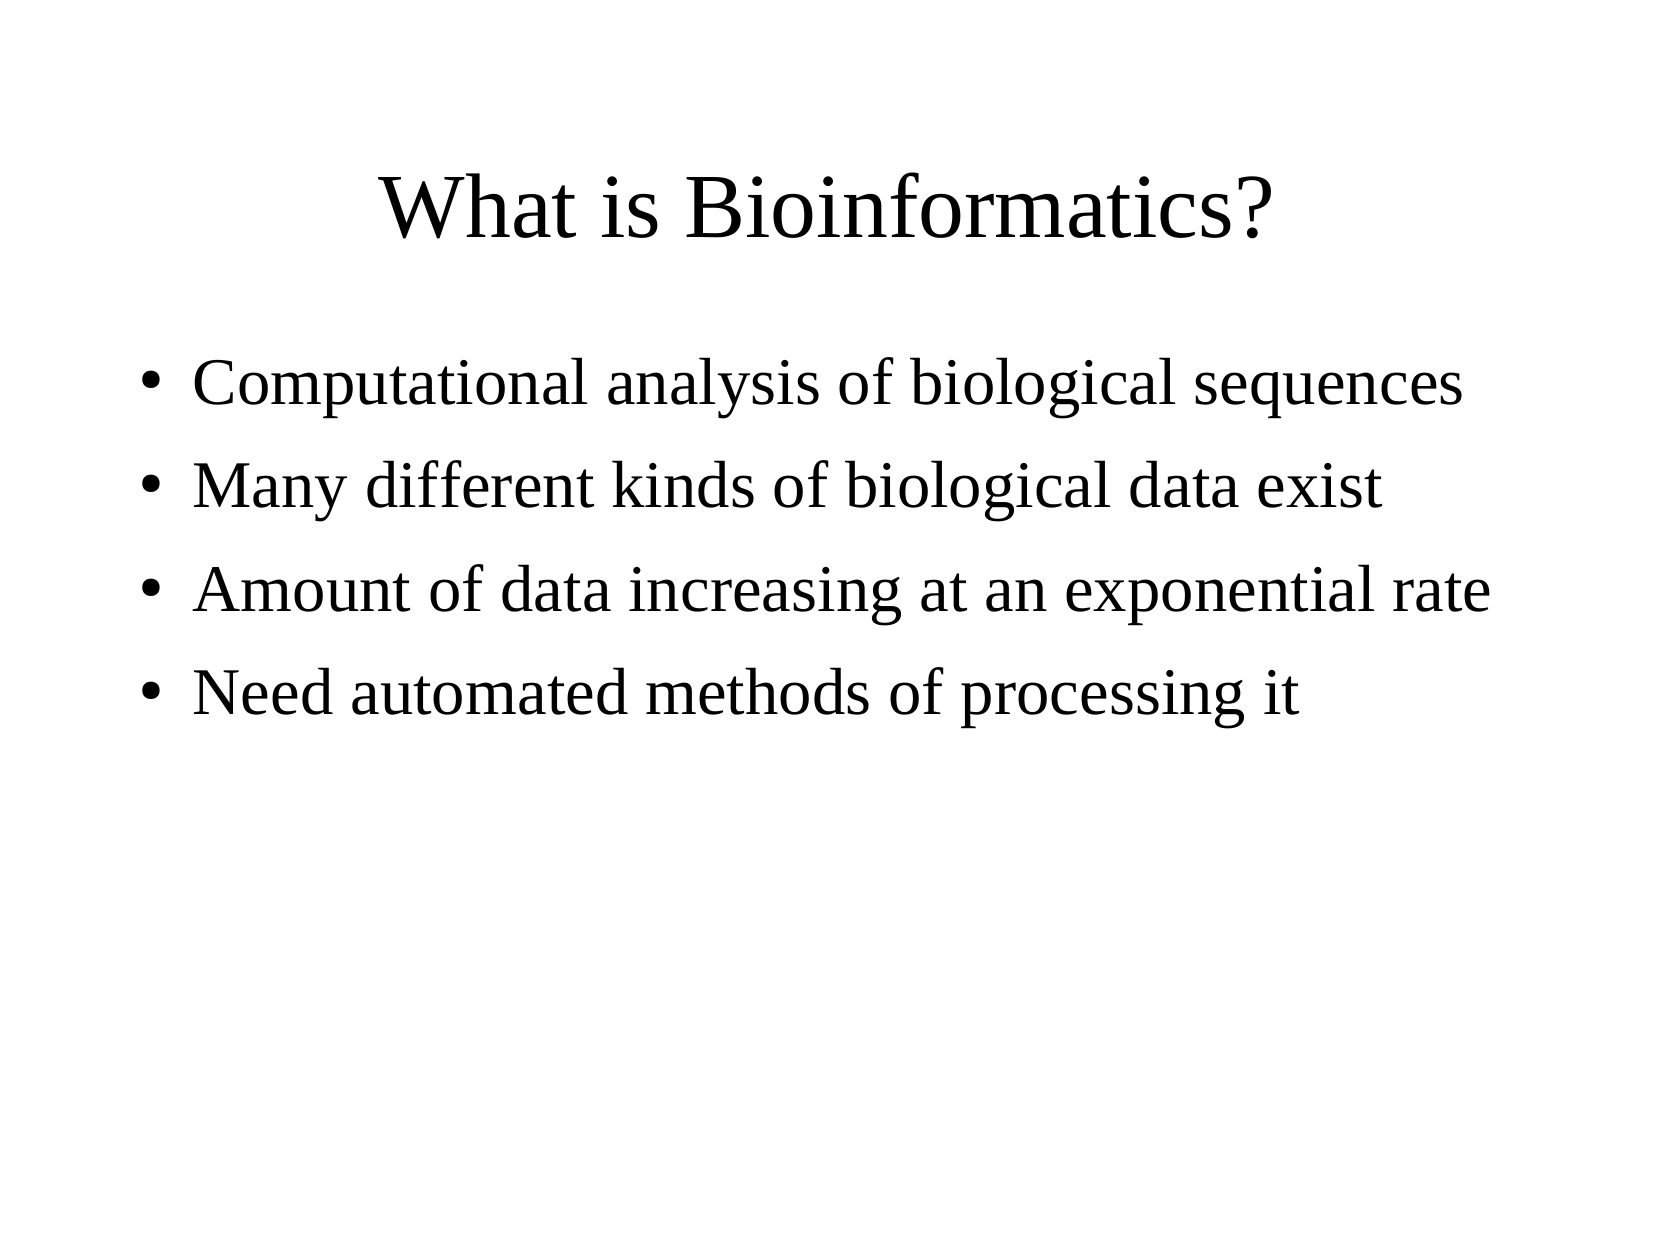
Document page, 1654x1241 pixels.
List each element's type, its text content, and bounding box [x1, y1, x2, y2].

title What is Bioinformatics? [121, 102, 1534, 311]
list Computational analysis of biological sequences Many different kinds of biological data exist Amount of data increasing at an exponential rate Need automated methods of processing it [121, 344, 1534, 1127]
